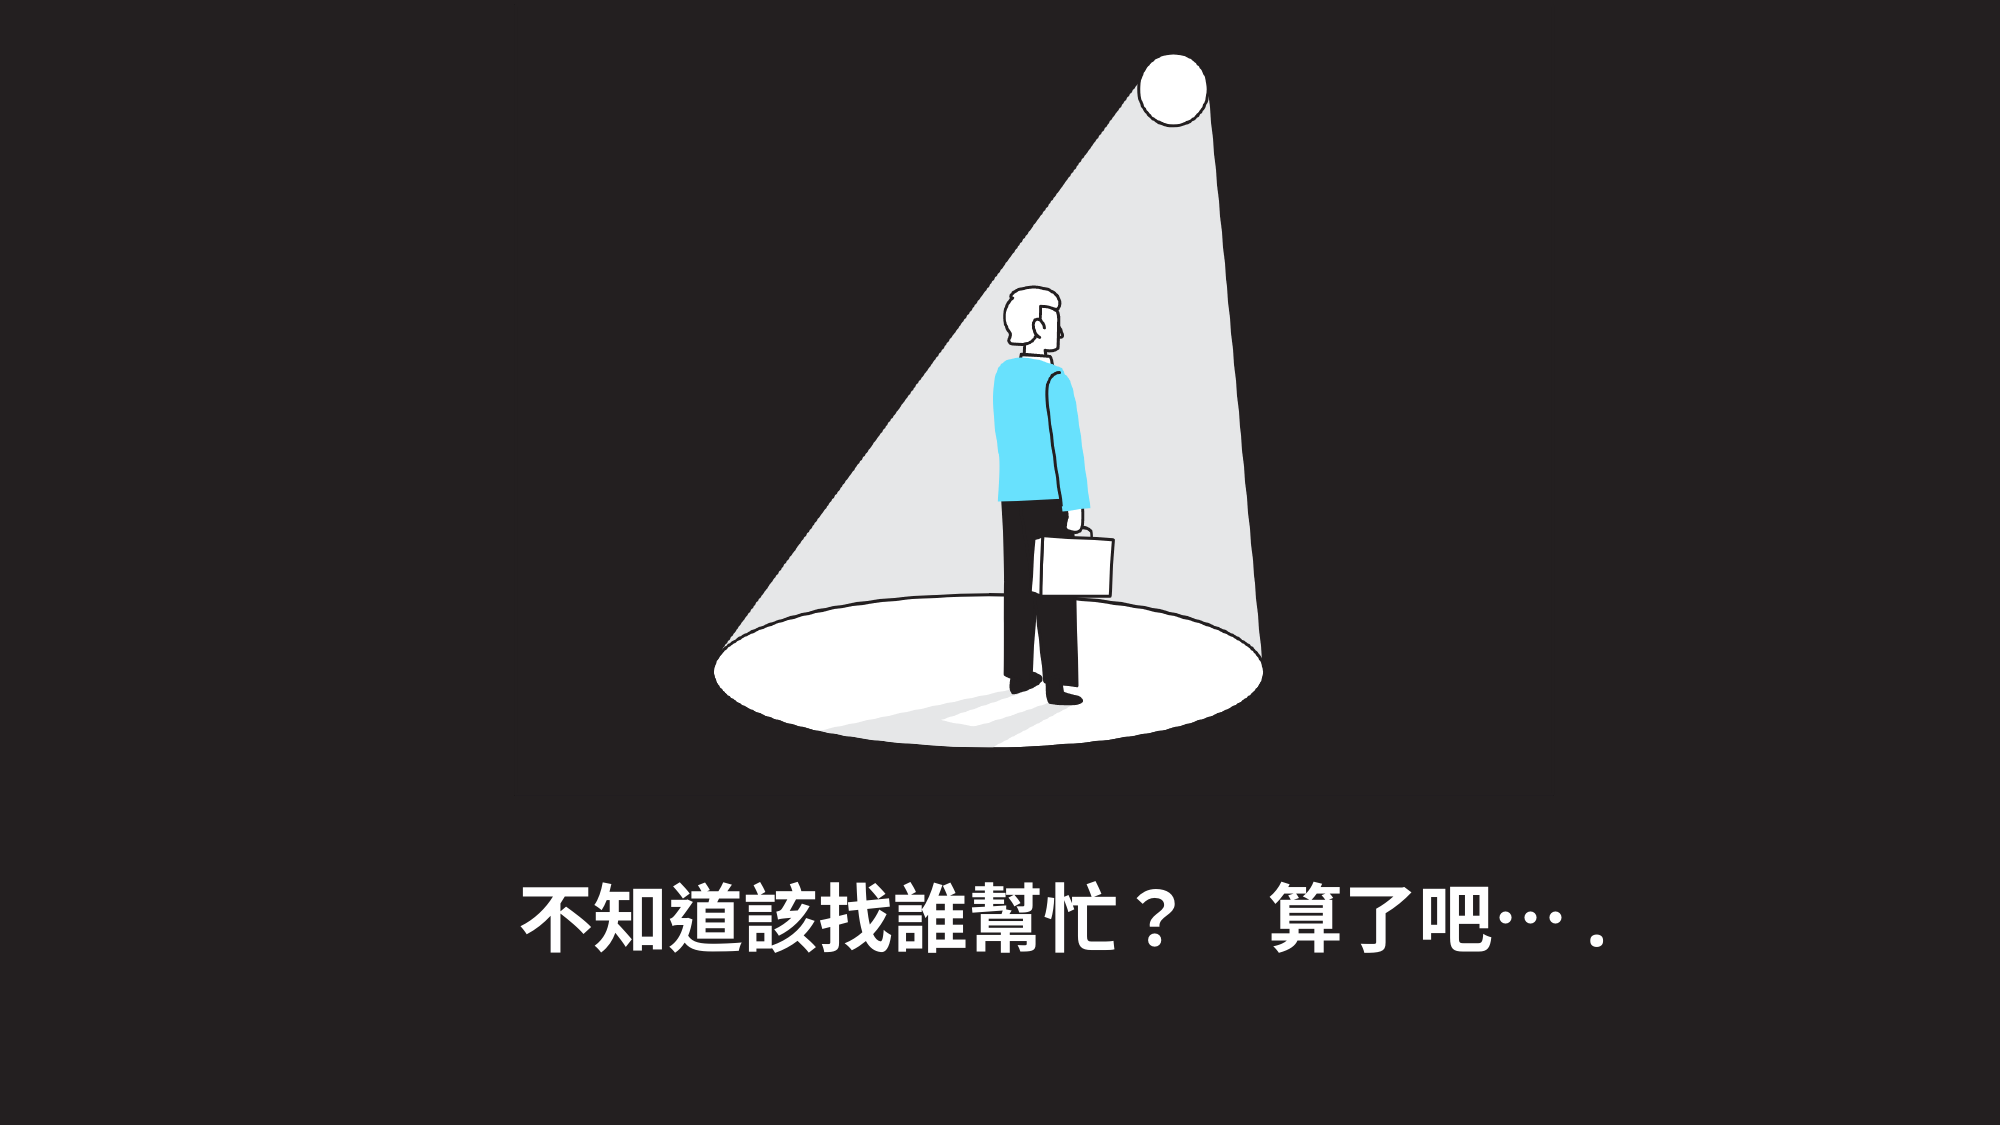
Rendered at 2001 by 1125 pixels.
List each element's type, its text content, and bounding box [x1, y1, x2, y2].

picture [444, 0, 1624, 865]
text_box 不知道該找誰幫忙？ 算了吧…. [503, 864, 1773, 970]
